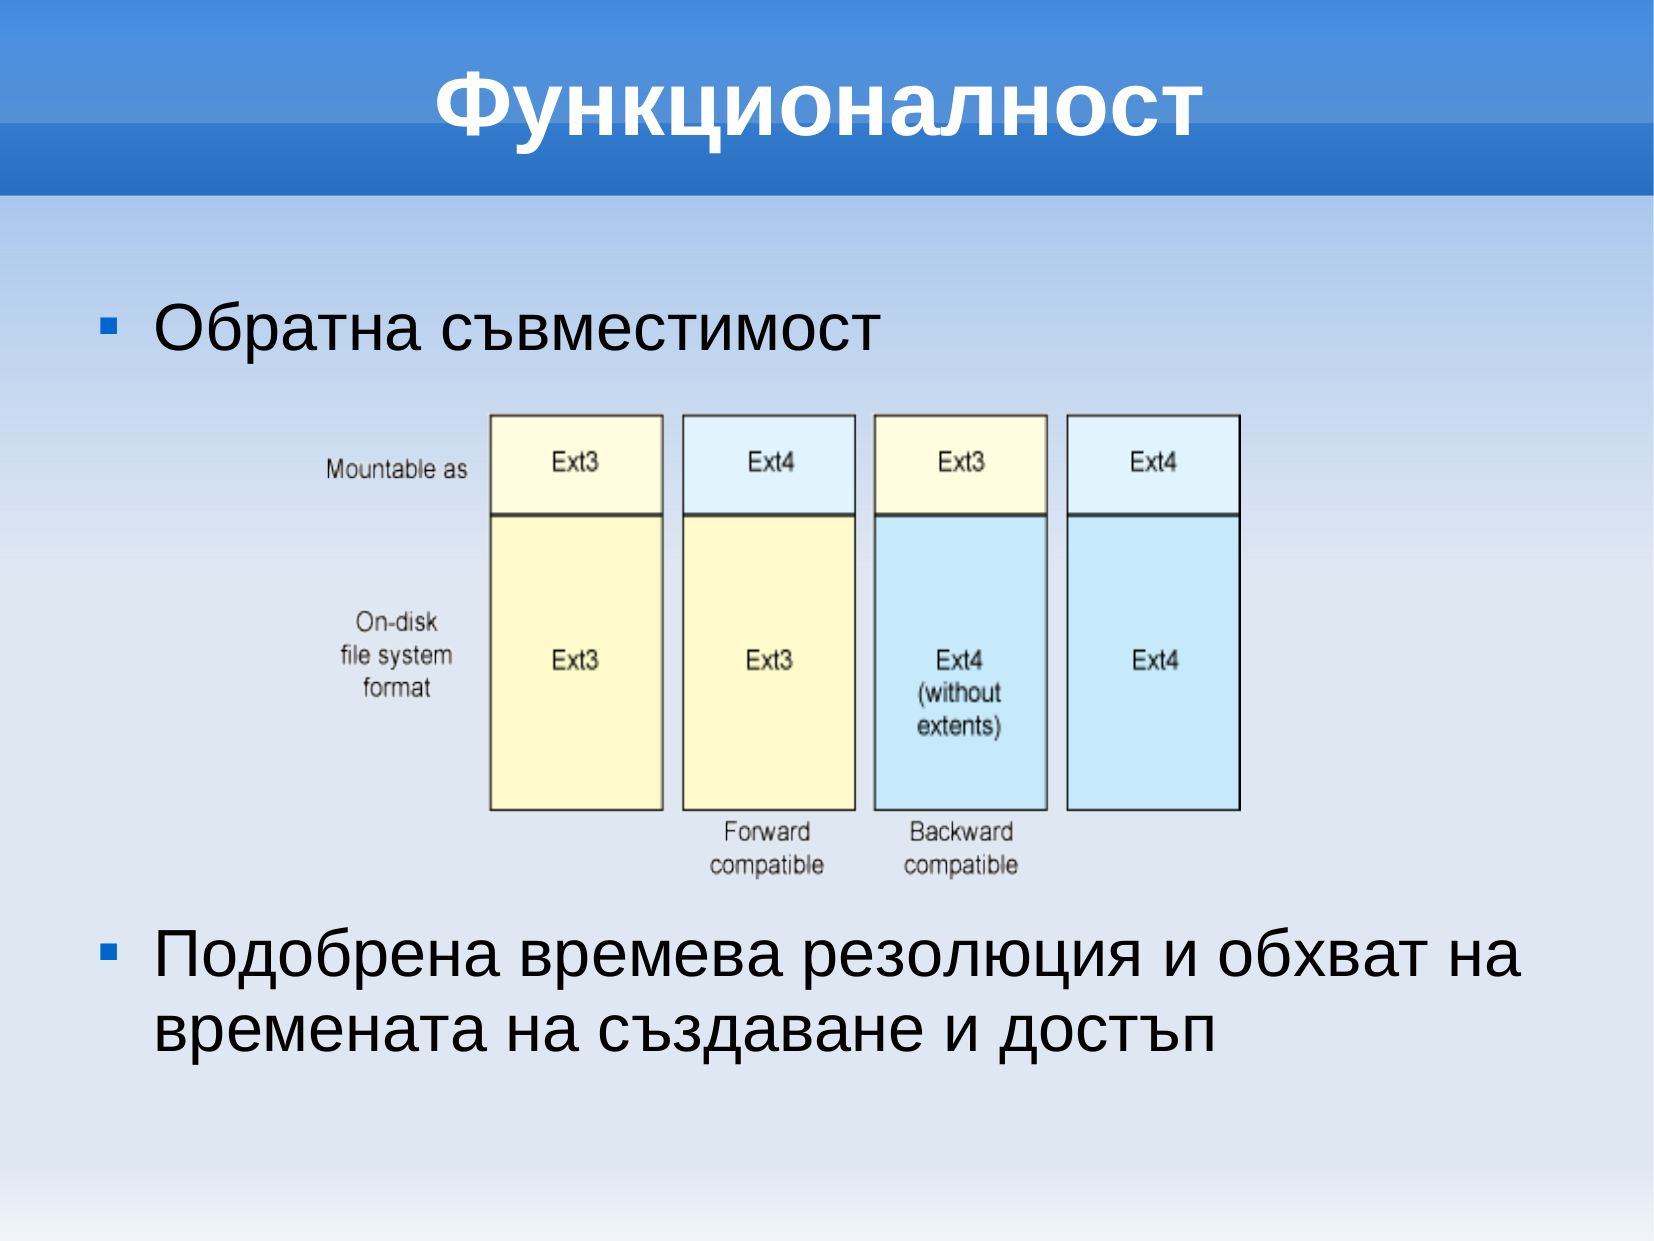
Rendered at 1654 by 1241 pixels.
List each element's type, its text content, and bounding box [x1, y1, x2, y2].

list Обратна съвместимост Подобрена времева резолюция и обхват на времената на създаване и достъп [82, 290, 1571, 1094]
title Функционалност [76, 7, 1565, 200]
picture [0, 0, 1654, 1241]
